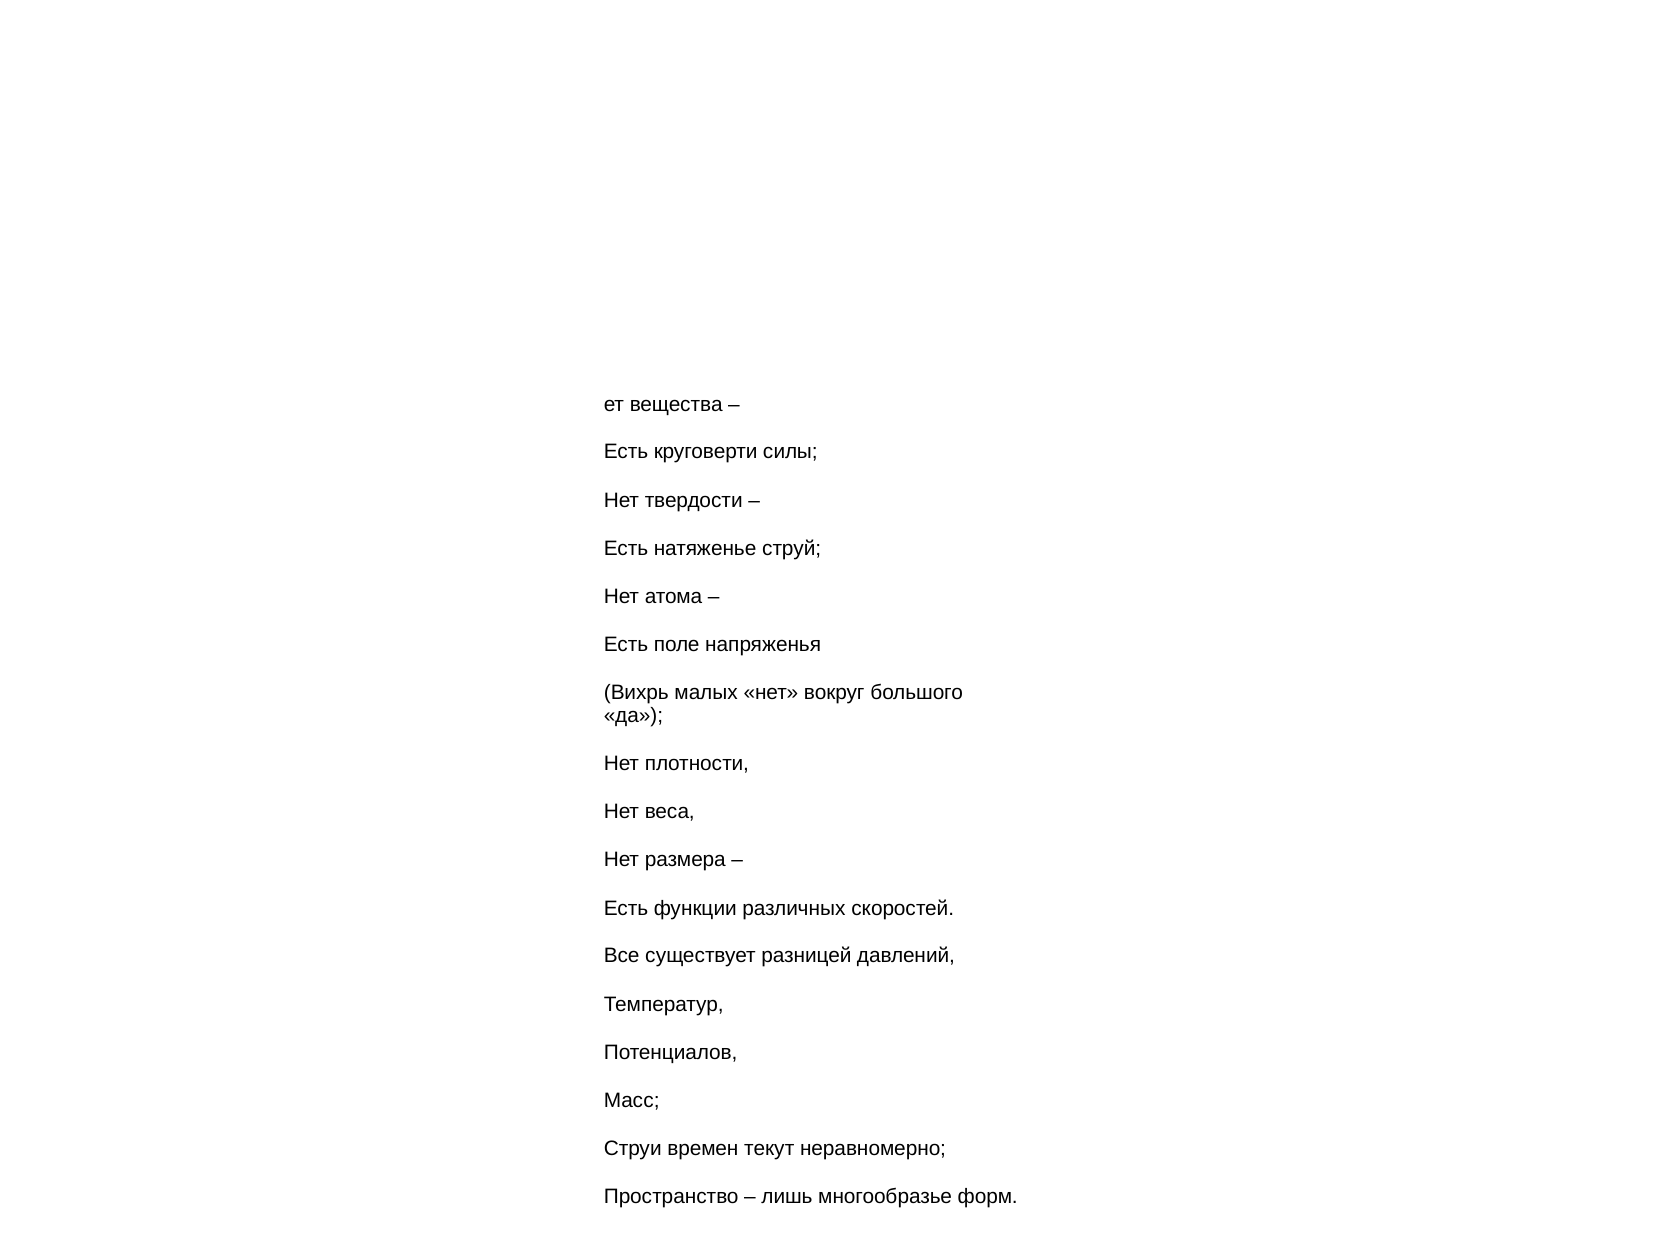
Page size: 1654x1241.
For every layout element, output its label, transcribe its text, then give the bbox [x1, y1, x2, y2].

text_box ет вещества – Есть круговерти силы; Нет твердости – Есть натяженье струй; Нет атома – Есть поле напряженья (Вихрь малых «нет» вокруг большого «да»); Нет плотности, Нет веса, Нет размера – Есть функции различных скоростей. Все существует разницей давлений, Температур, Потенциалов, Масс; Струи времен текут неравномерно; Пространство – лишь многообразье форм. [589, 384, 1042, 1241]
